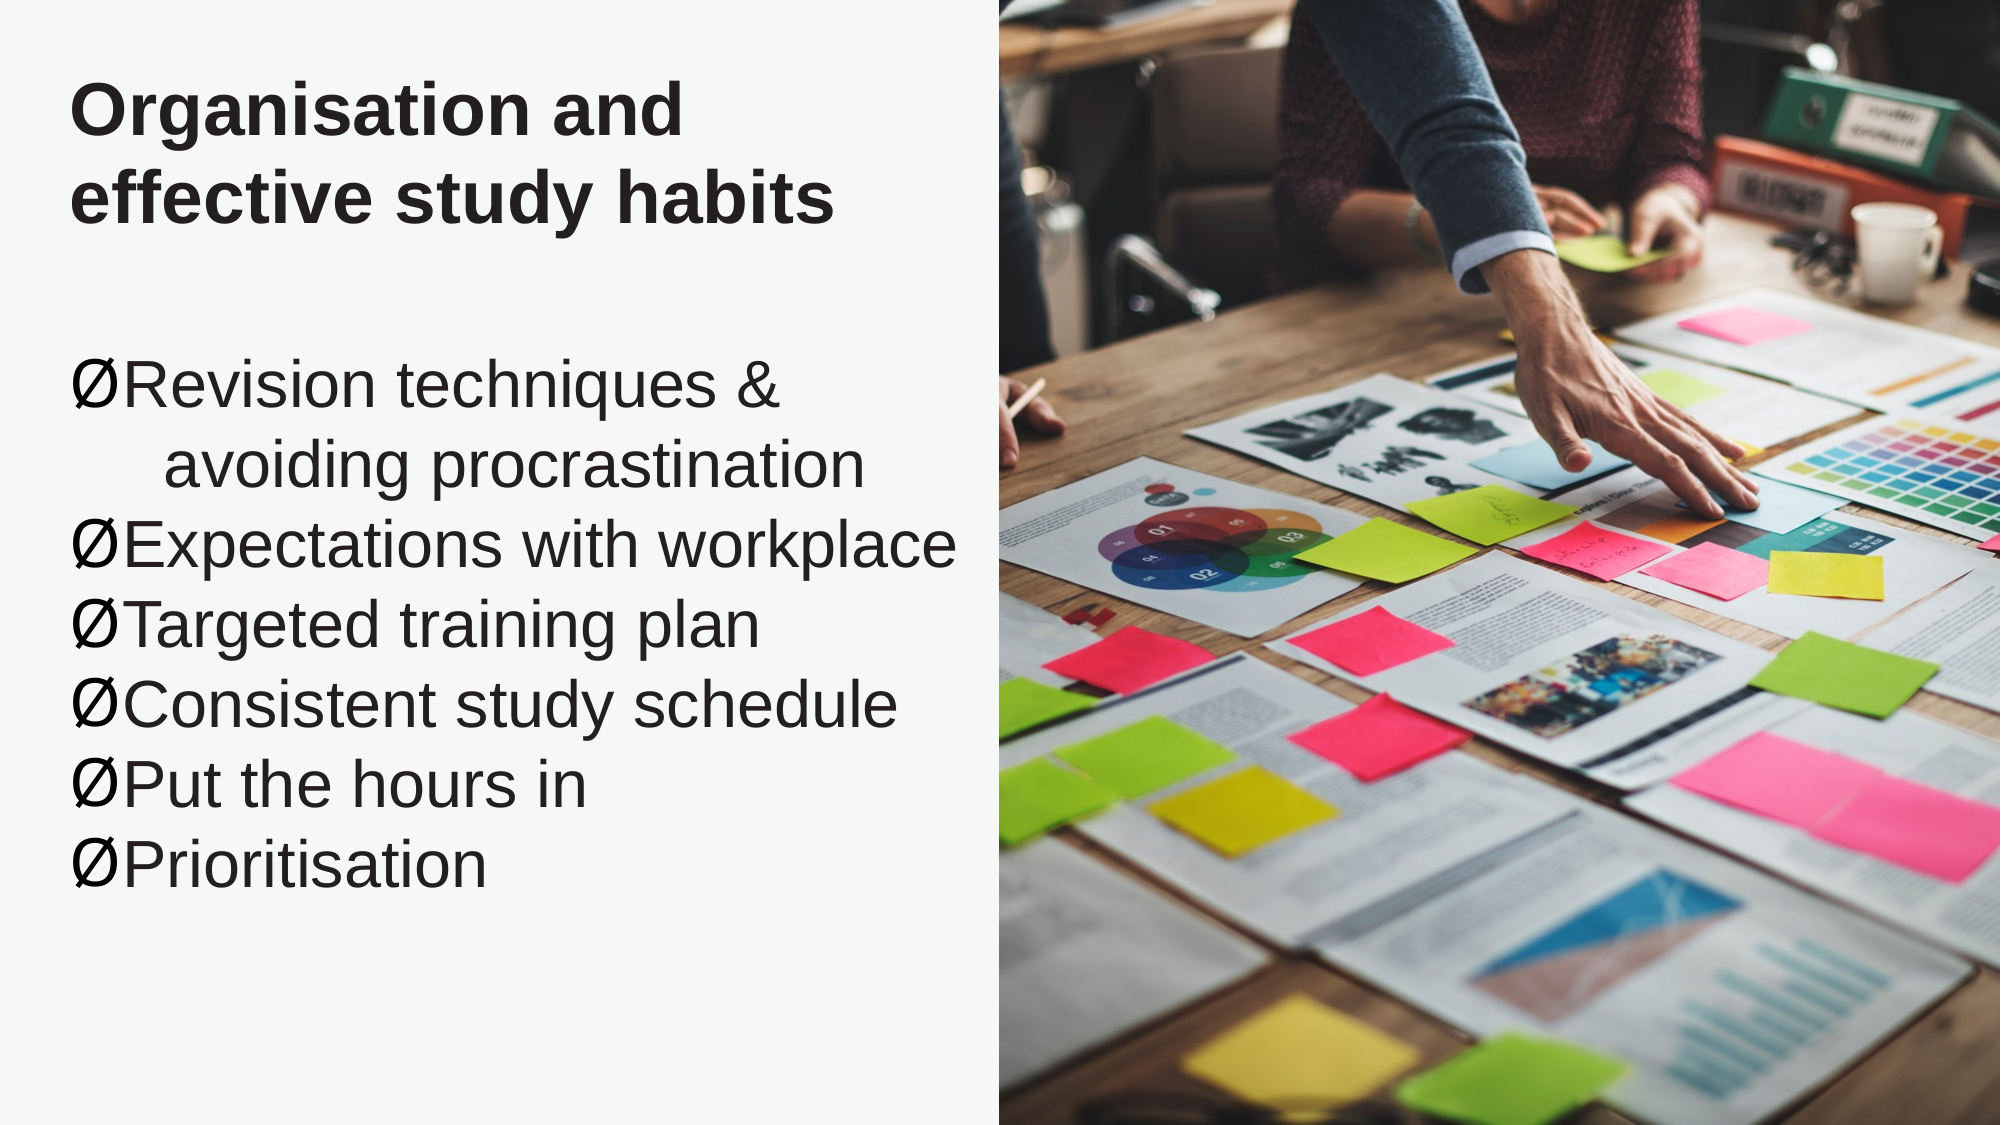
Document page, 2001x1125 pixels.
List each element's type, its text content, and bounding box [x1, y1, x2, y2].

text_box Revision techniques & avoiding procrastination Expectations with workplace Targeted training plan Consistent study schedule Put the hours in Prioritisation [55, 333, 1001, 915]
title Organisation and effective study habits [55, 55, 861, 286]
picture [999, 0, 2000, 1125]
